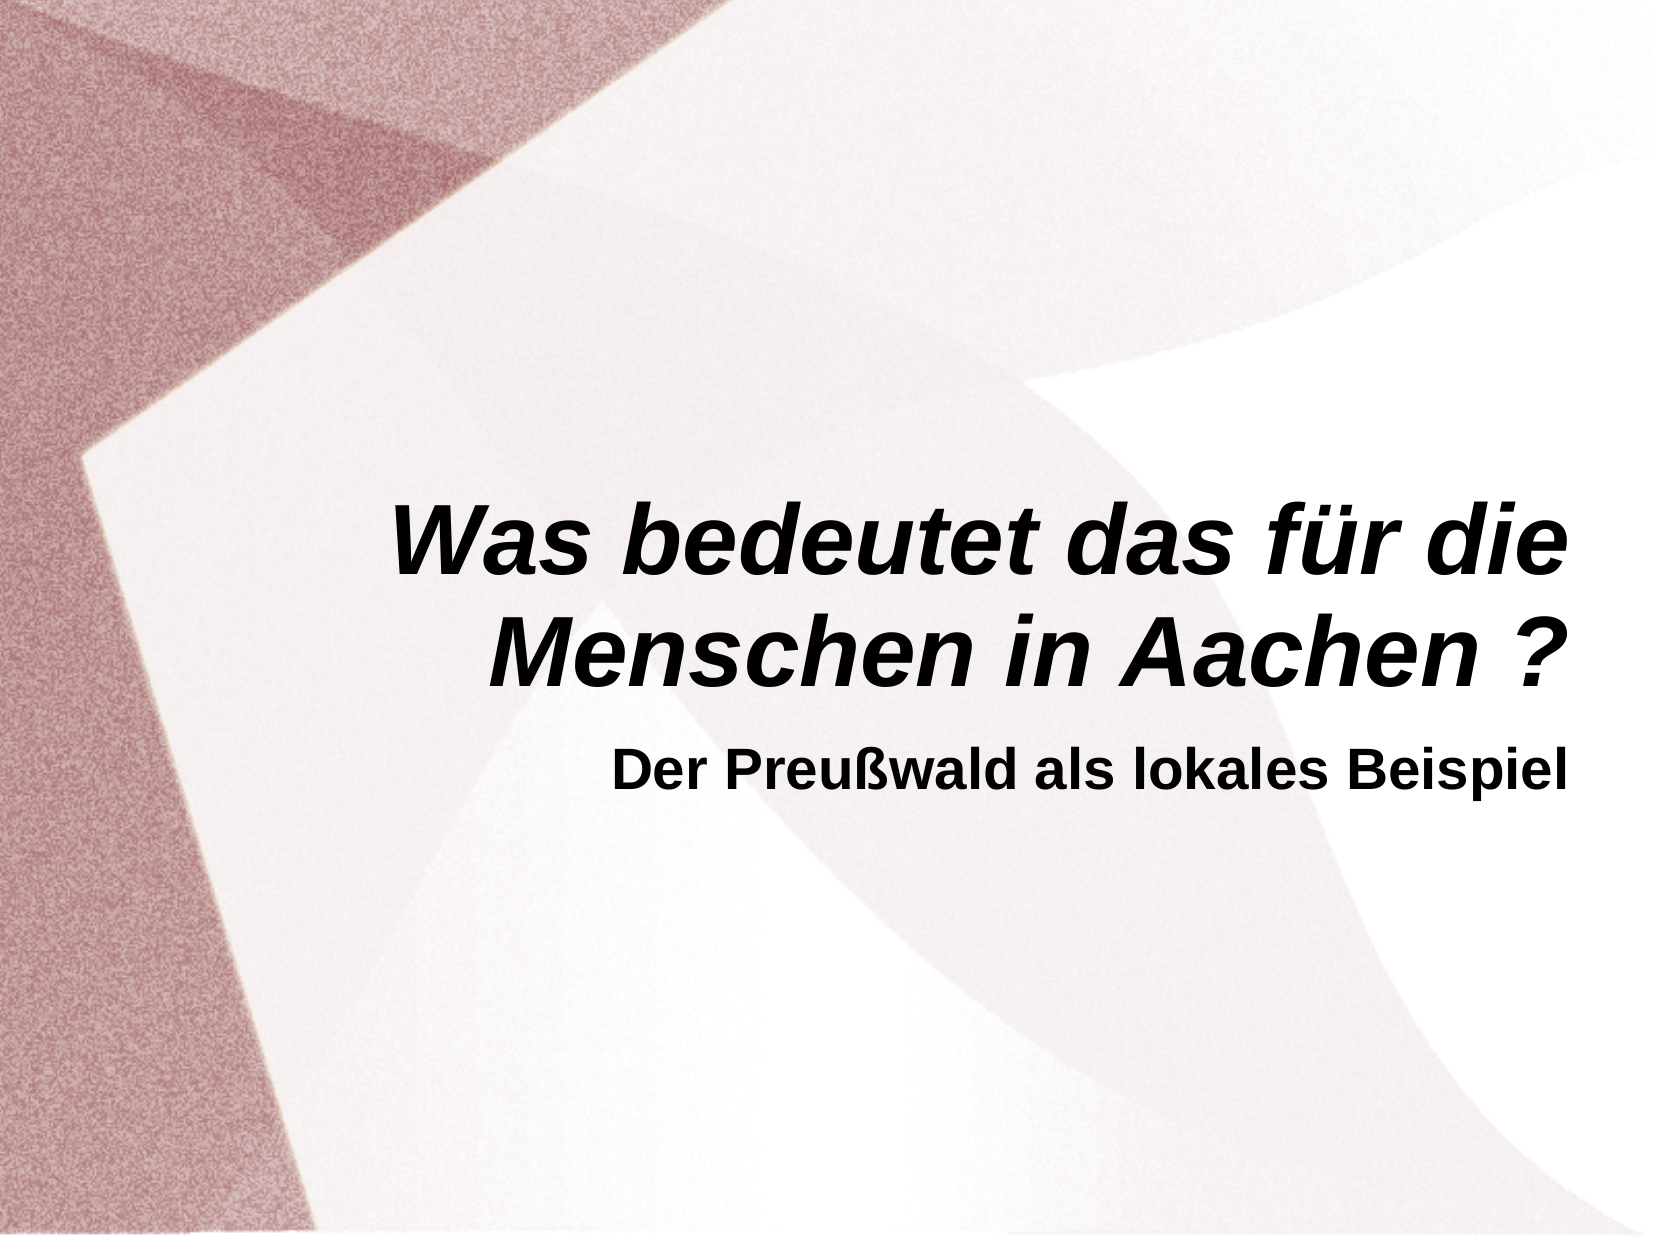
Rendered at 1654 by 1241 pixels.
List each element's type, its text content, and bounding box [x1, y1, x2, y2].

picture [0, 0, 1654, 1241]
list Was bedeutet das für die Menschen in Aachen ? Der Preußwald als lokales Beispiel [94, 484, 1571, 1083]
